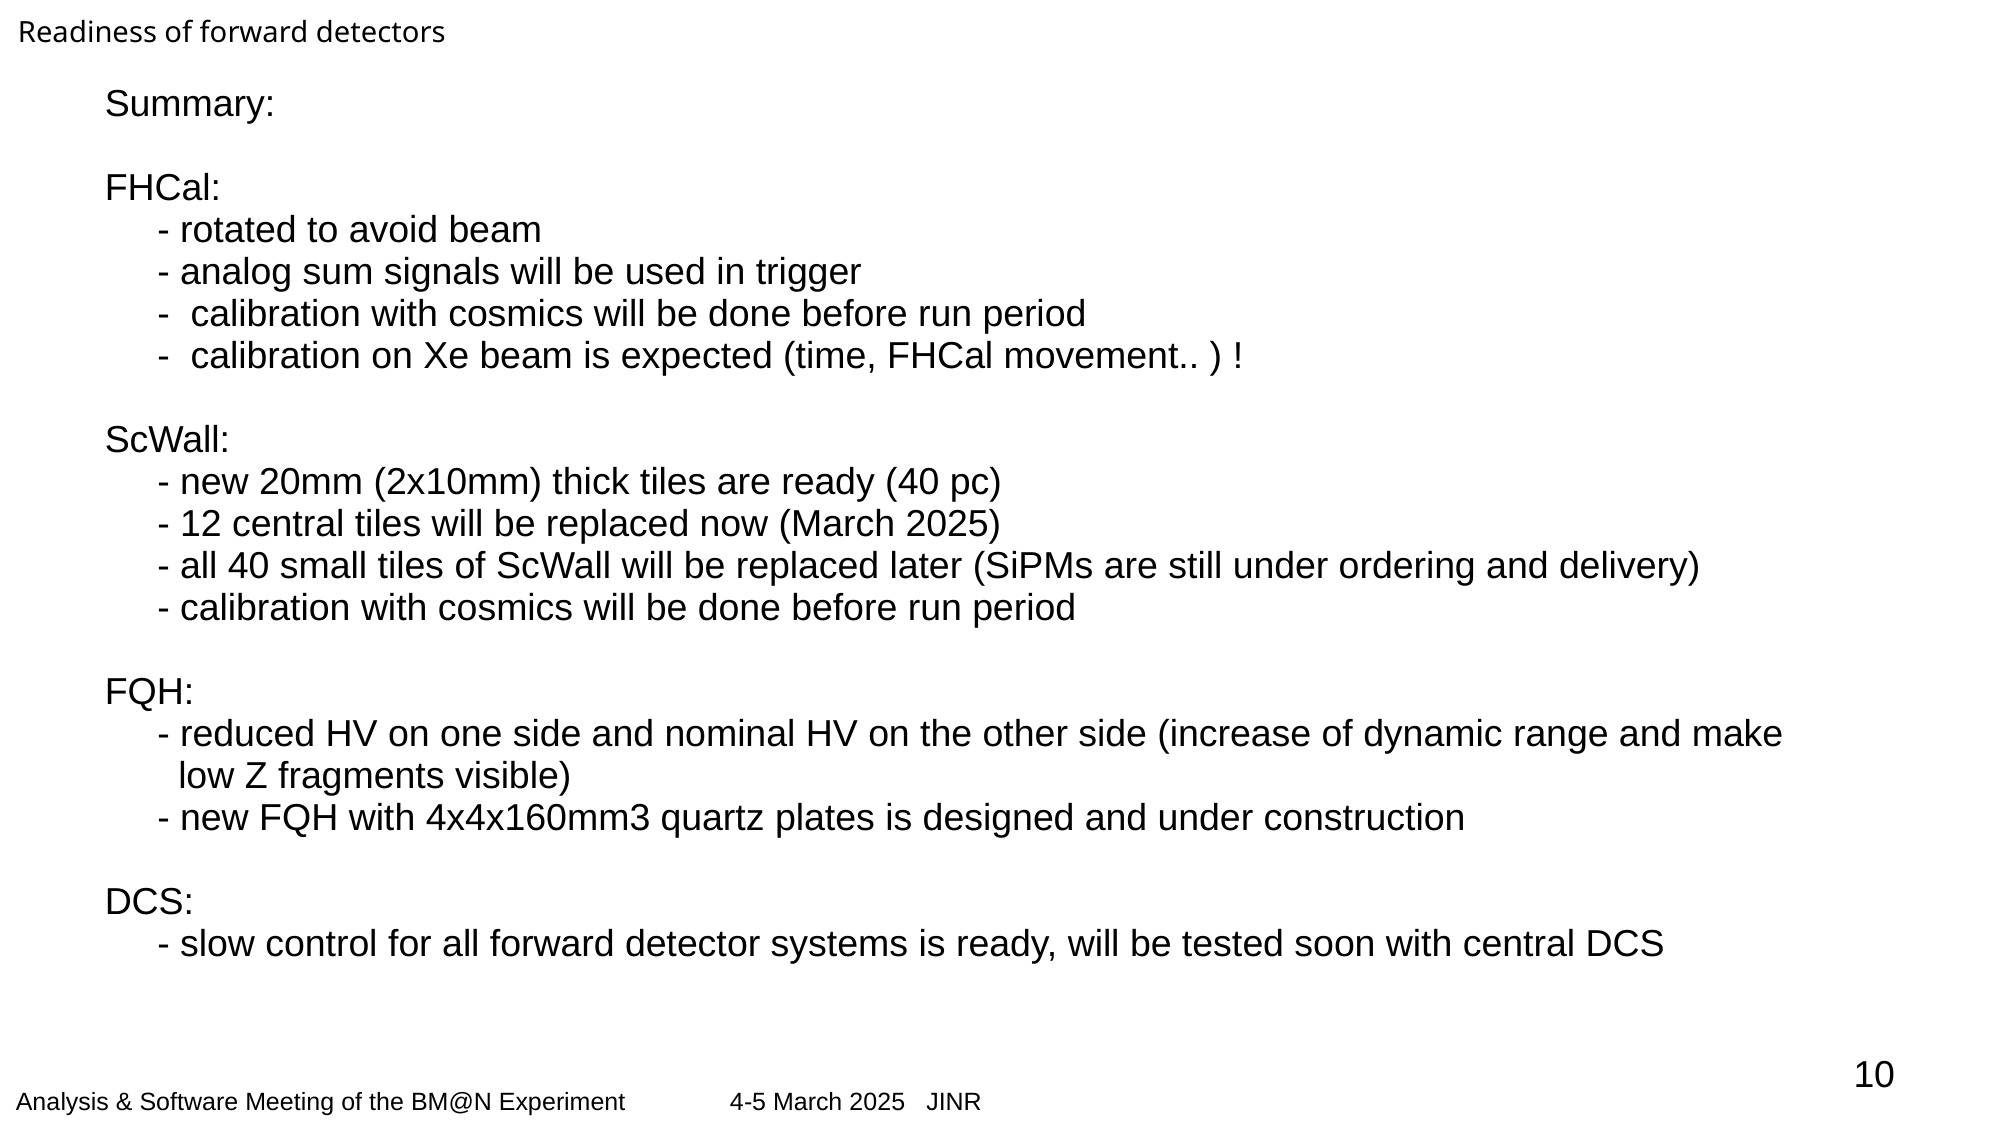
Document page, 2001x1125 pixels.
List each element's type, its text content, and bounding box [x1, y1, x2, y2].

text_box Summary: FHCal: - rotated to avoid beam - analog sum signals will be used in trigger - calibration with cosmics will be done before run period - calibration on Xe beam is expected (time, FHCal movement.. ) ! ScWall: - new 20mm (2x10mm) thick tiles are ready (40 pc) - 12 central tiles will be replaced now (March 2025) - all 40 small tiles of ScWall will be replaced later (SiPMs are still under ordering and delivery) - calibration with cosmics will be done before run period FQH: - reduced HV on one side and nominal HV on the other side (increase of dynamic range and make low Z fragments visible) - new FQH with 4x4x160mm3 quartz plates is designed and under construction DCS: - slow control for all forward detector systems is ready, will be tested soon with central DCS [90, 75, 1802, 972]
text_box Readiness of forward detectors [3, 4, 470, 63]
text_box Analysis & Software Meeting of the BM@N Experiment 4-5 March 2025 JINR [1, 1080, 1096, 1124]
text_box <номер> [1847, 1046, 2001, 1116]
